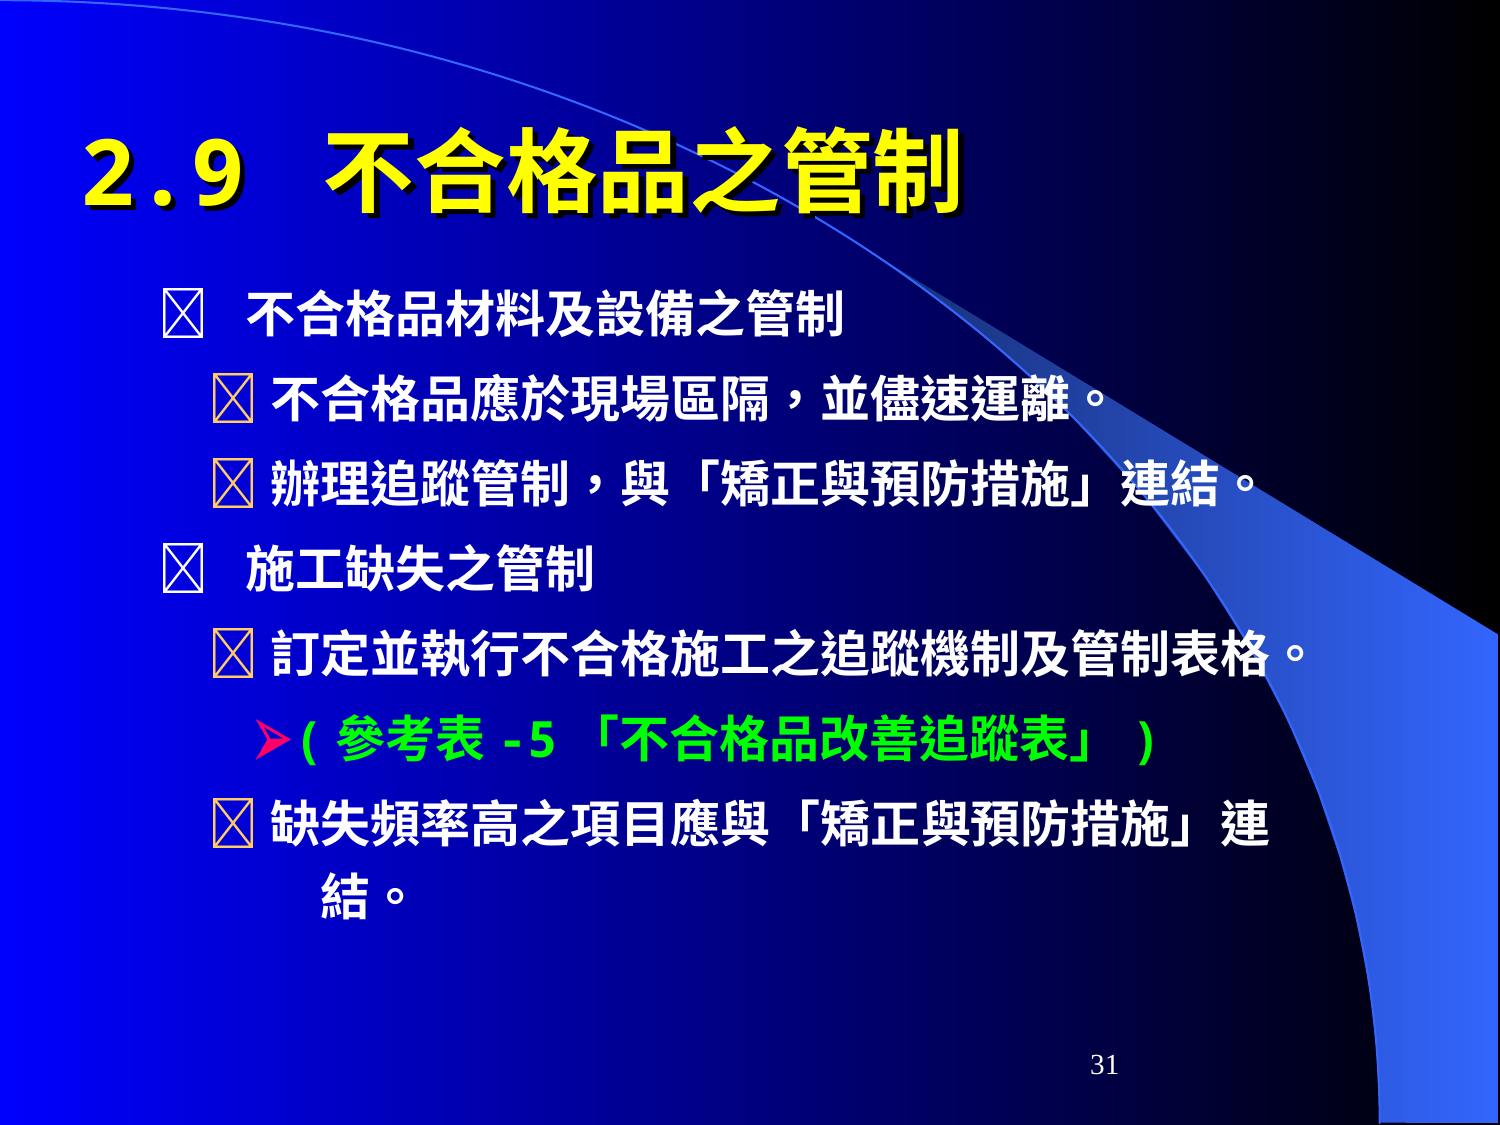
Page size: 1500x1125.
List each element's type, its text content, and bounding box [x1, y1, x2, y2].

list  不合格品材料及設備之管制 不合格品應於現場區隔，並儘速運離。 辦理追蹤管制，與「矯正與預防措施」連結。  施工缺失之管制 訂定並執行不合格施工之追蹤機制及管制表格。 (參考表-5「不合格品改善追蹤表」) 缺失頻率高之項目應與「矯正與預防措施」連 結。 [62, 275, 1463, 1063]
text_box [1074, 1063, 1388, 1101]
title 2.9 不合格品之管制 [65, 75, 1341, 263]
